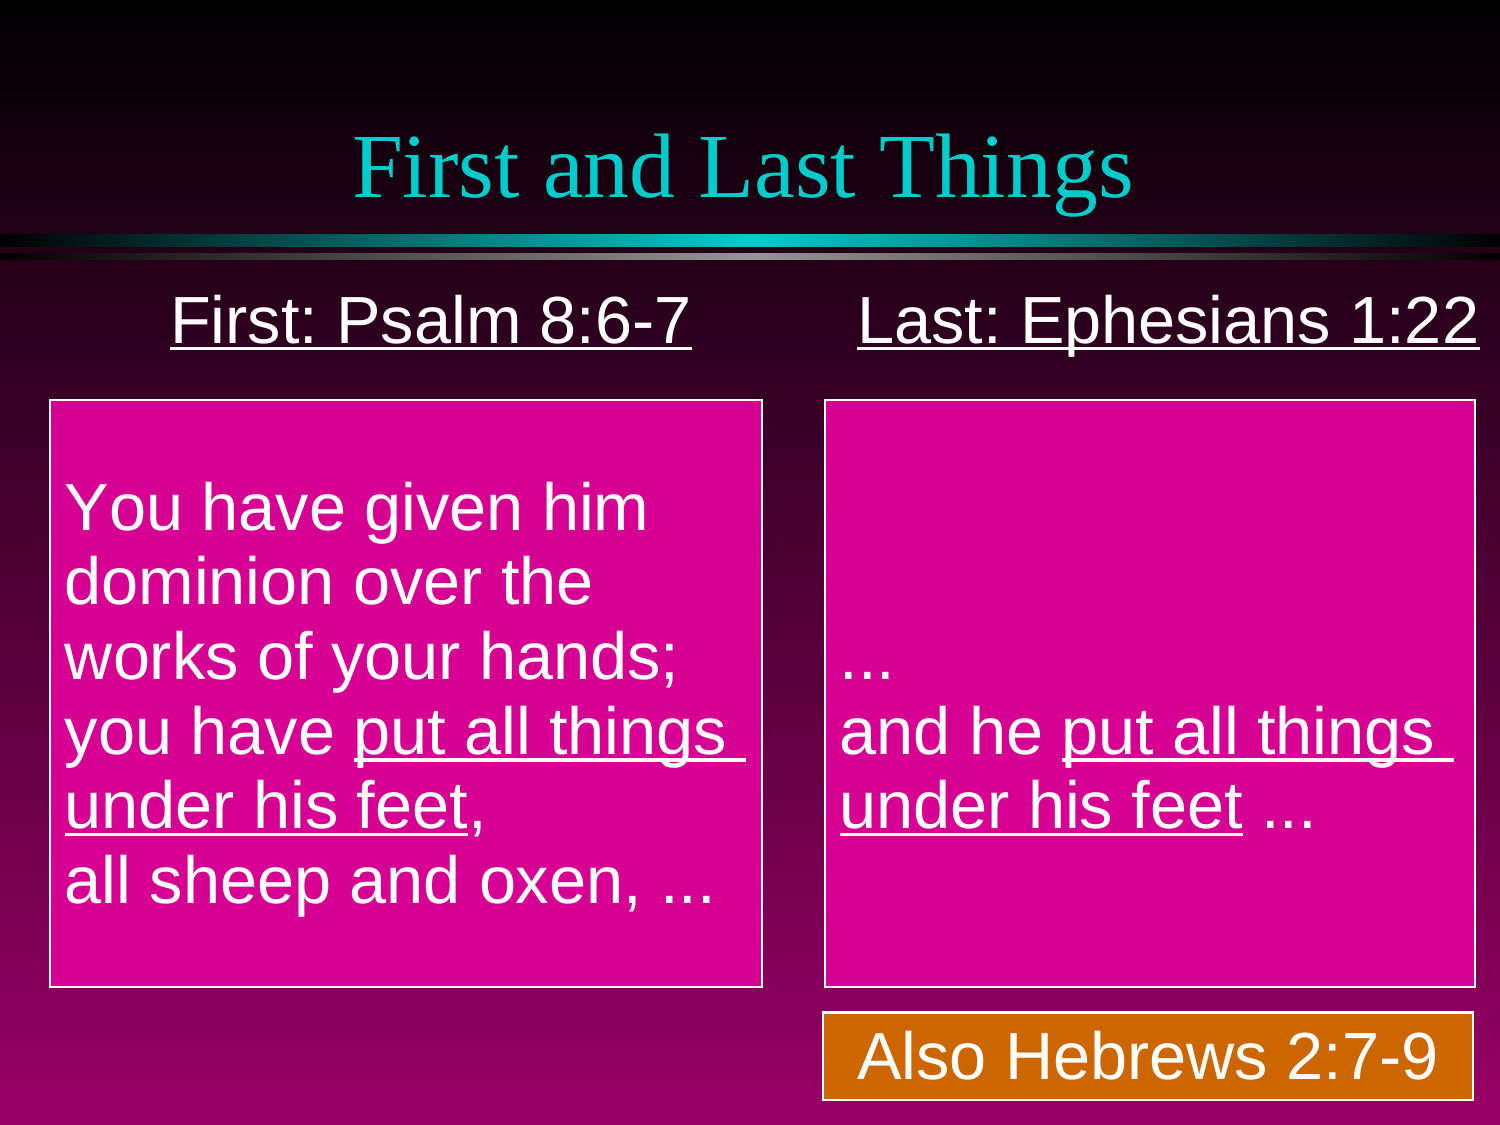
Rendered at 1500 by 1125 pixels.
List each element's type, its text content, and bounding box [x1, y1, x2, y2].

text_box You have given him dominion over the works of your hands; you have put all things under his feet, all sheep and oxen, ... [49, 399, 763, 988]
title First and Last Things [99, 37, 1388, 225]
text_box Also Hebrews 2:7-9 [822, 1012, 1473, 1101]
text_box First: Psalm 8:6-7 [155, 274, 708, 366]
text_box ... and he put all things under his feet ... [824, 399, 1475, 988]
text_box Last: Ephesians 1:22 [842, 274, 1495, 366]
